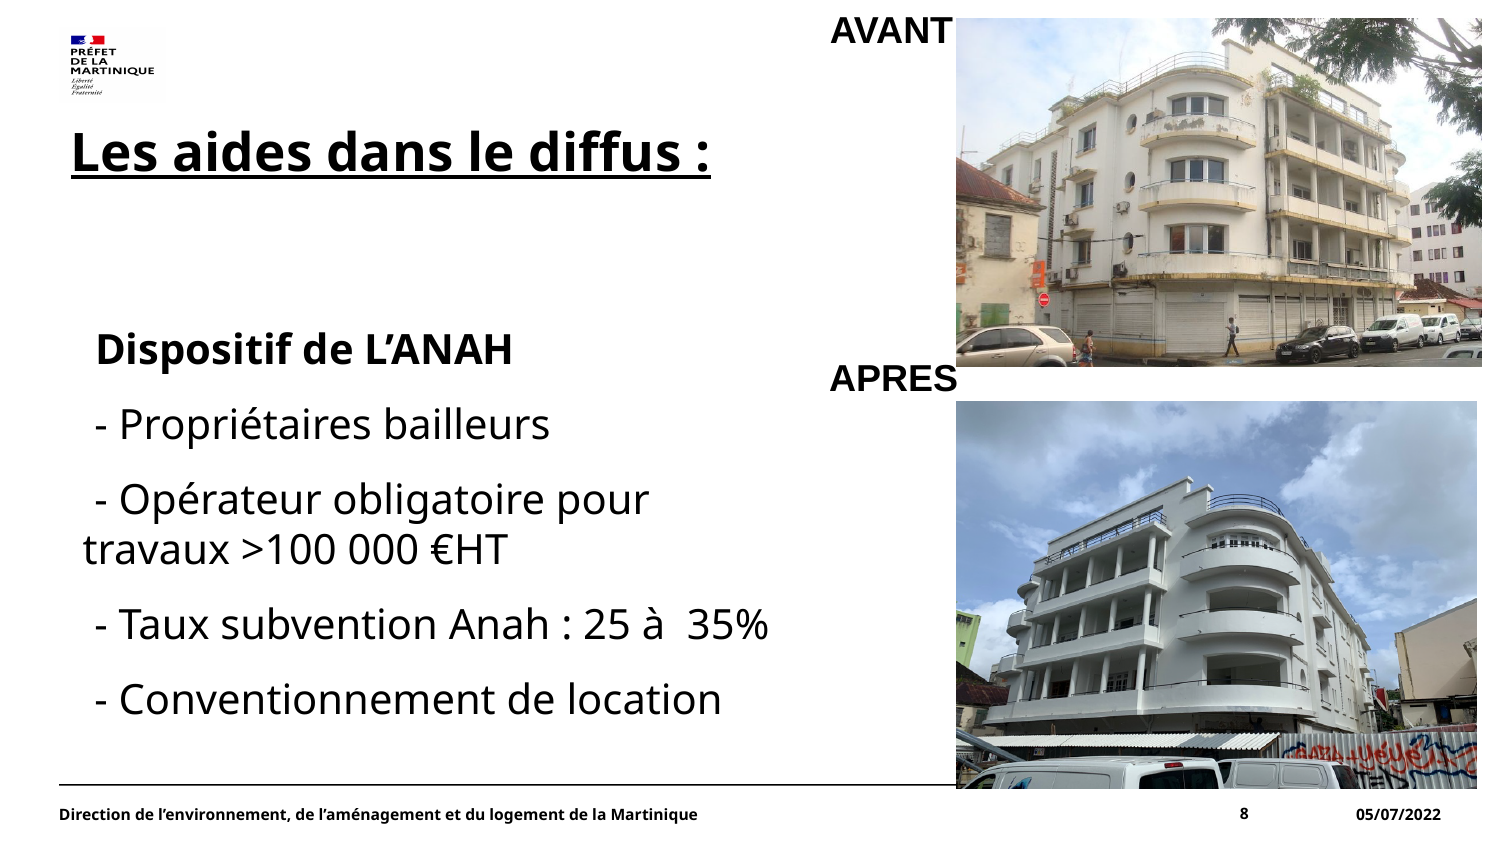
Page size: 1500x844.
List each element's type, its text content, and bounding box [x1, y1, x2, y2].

slide_number <numéro> [1027, 789, 1249, 844]
text_box AVANT [814, 2, 1075, 60]
picture [956, 401, 1477, 789]
picture [59, 27, 166, 103]
footer Direction de l’environnement, de l’aménagement et du logement de la Martinique [59, 784, 1027, 844]
title Les aides dans le diffus : [70, 118, 956, 237]
picture [956, 18, 1482, 367]
list Dispositif de L’ANAH - Propriétaires bailleurs - Opérateur obligatoire pour travaux >100 000 €HT - Taux subvention Anah : 25 à 35% - Conventionnement de location [59, 322, 804, 784]
text_box APRES [814, 349, 1063, 407]
slide_number 05/07/2022 [1249, 789, 1441, 844]
